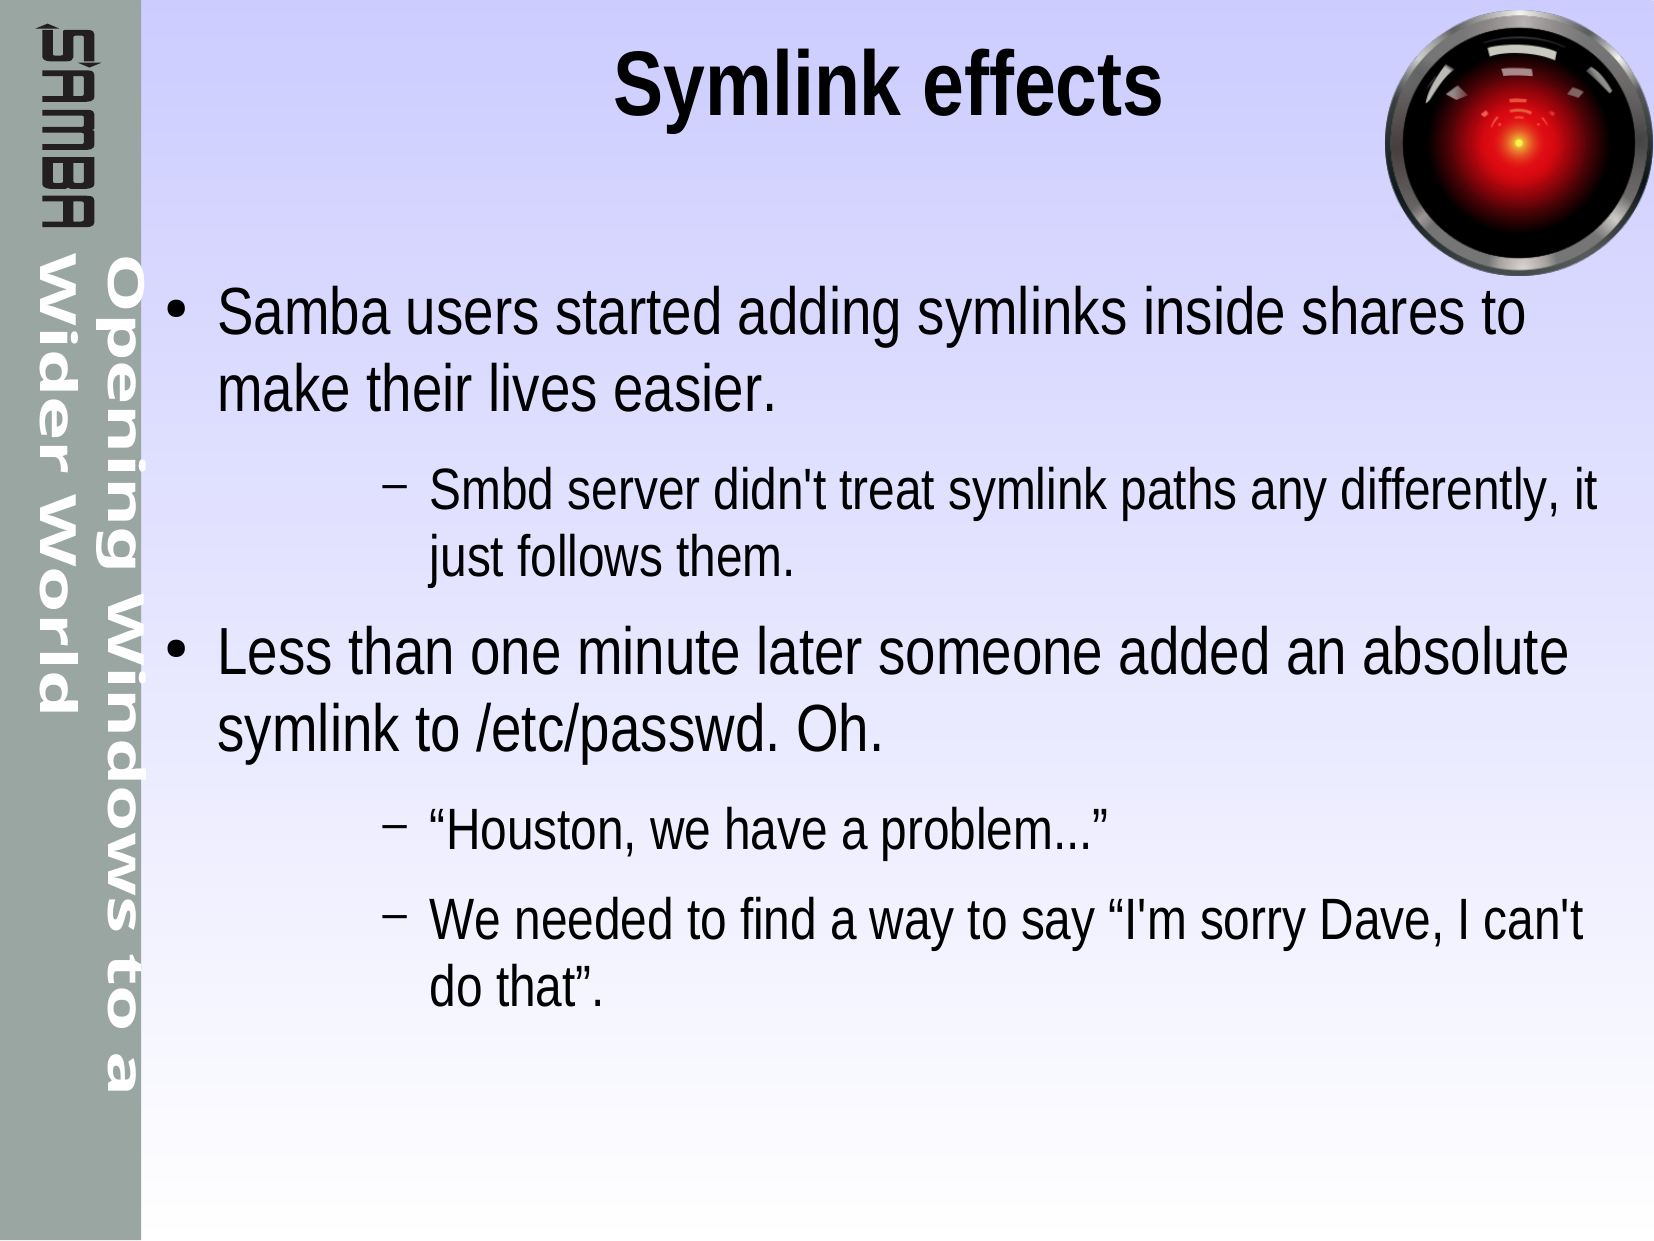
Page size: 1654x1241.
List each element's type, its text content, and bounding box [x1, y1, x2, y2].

title Symlink effects [183, 0, 1596, 166]
picture [1384, 9, 1654, 277]
list Samba users started adding symlinks inside shares to make their lives easier. Smbd server didn't treat symlink paths any differently, it just follows them. Less than one minute later someone added an absolute symlink to /etc/passwd. Oh. “Houston, we have a problem...” We needed to find a way to say “I'm sorry Dave, I can't do that”. [146, 271, 1638, 1181]
